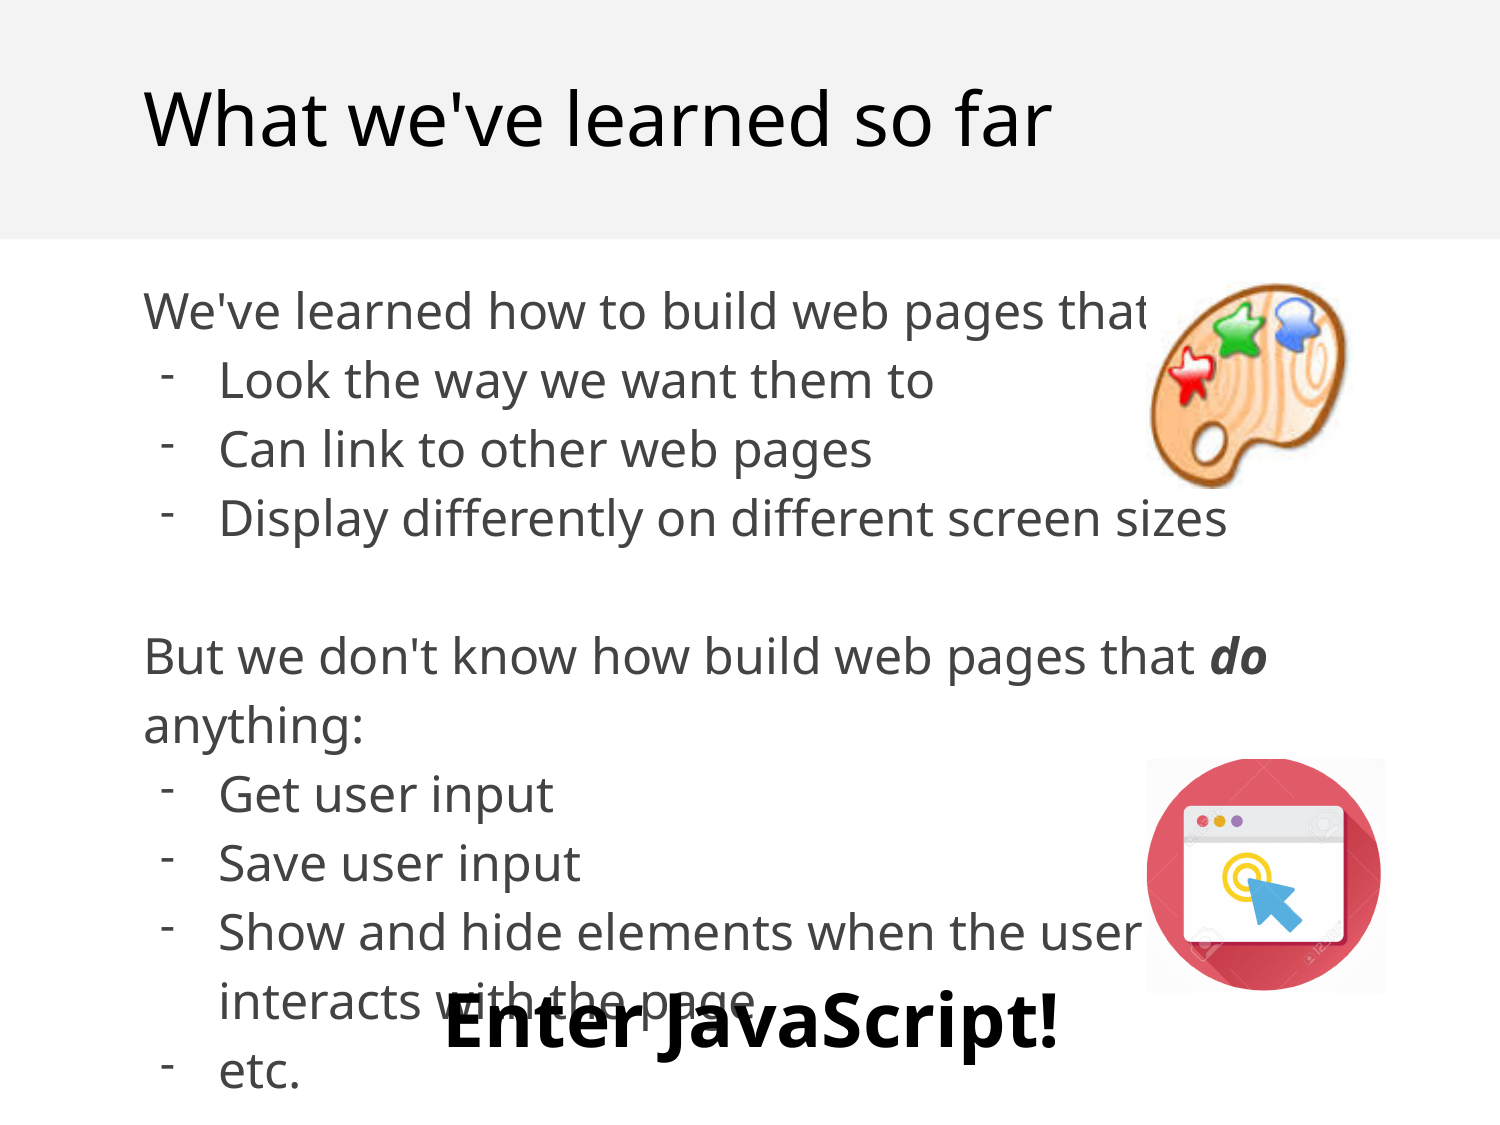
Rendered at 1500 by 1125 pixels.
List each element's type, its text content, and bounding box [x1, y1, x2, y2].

picture [1146, 759, 1386, 957]
title What we've learned so far [128, 56, 1372, 183]
text_box Enter JavaScript! [47, 957, 1457, 1098]
list We've learned how to build web pages that: Look the way we want them to Can link to other web pages Display differently on different screen sizes But we don't know how build web pages that do anything: Get user input Save user input Show and hide elements when the user interacts with the page etc. [128, 255, 1372, 957]
picture [1146, 282, 1353, 489]
